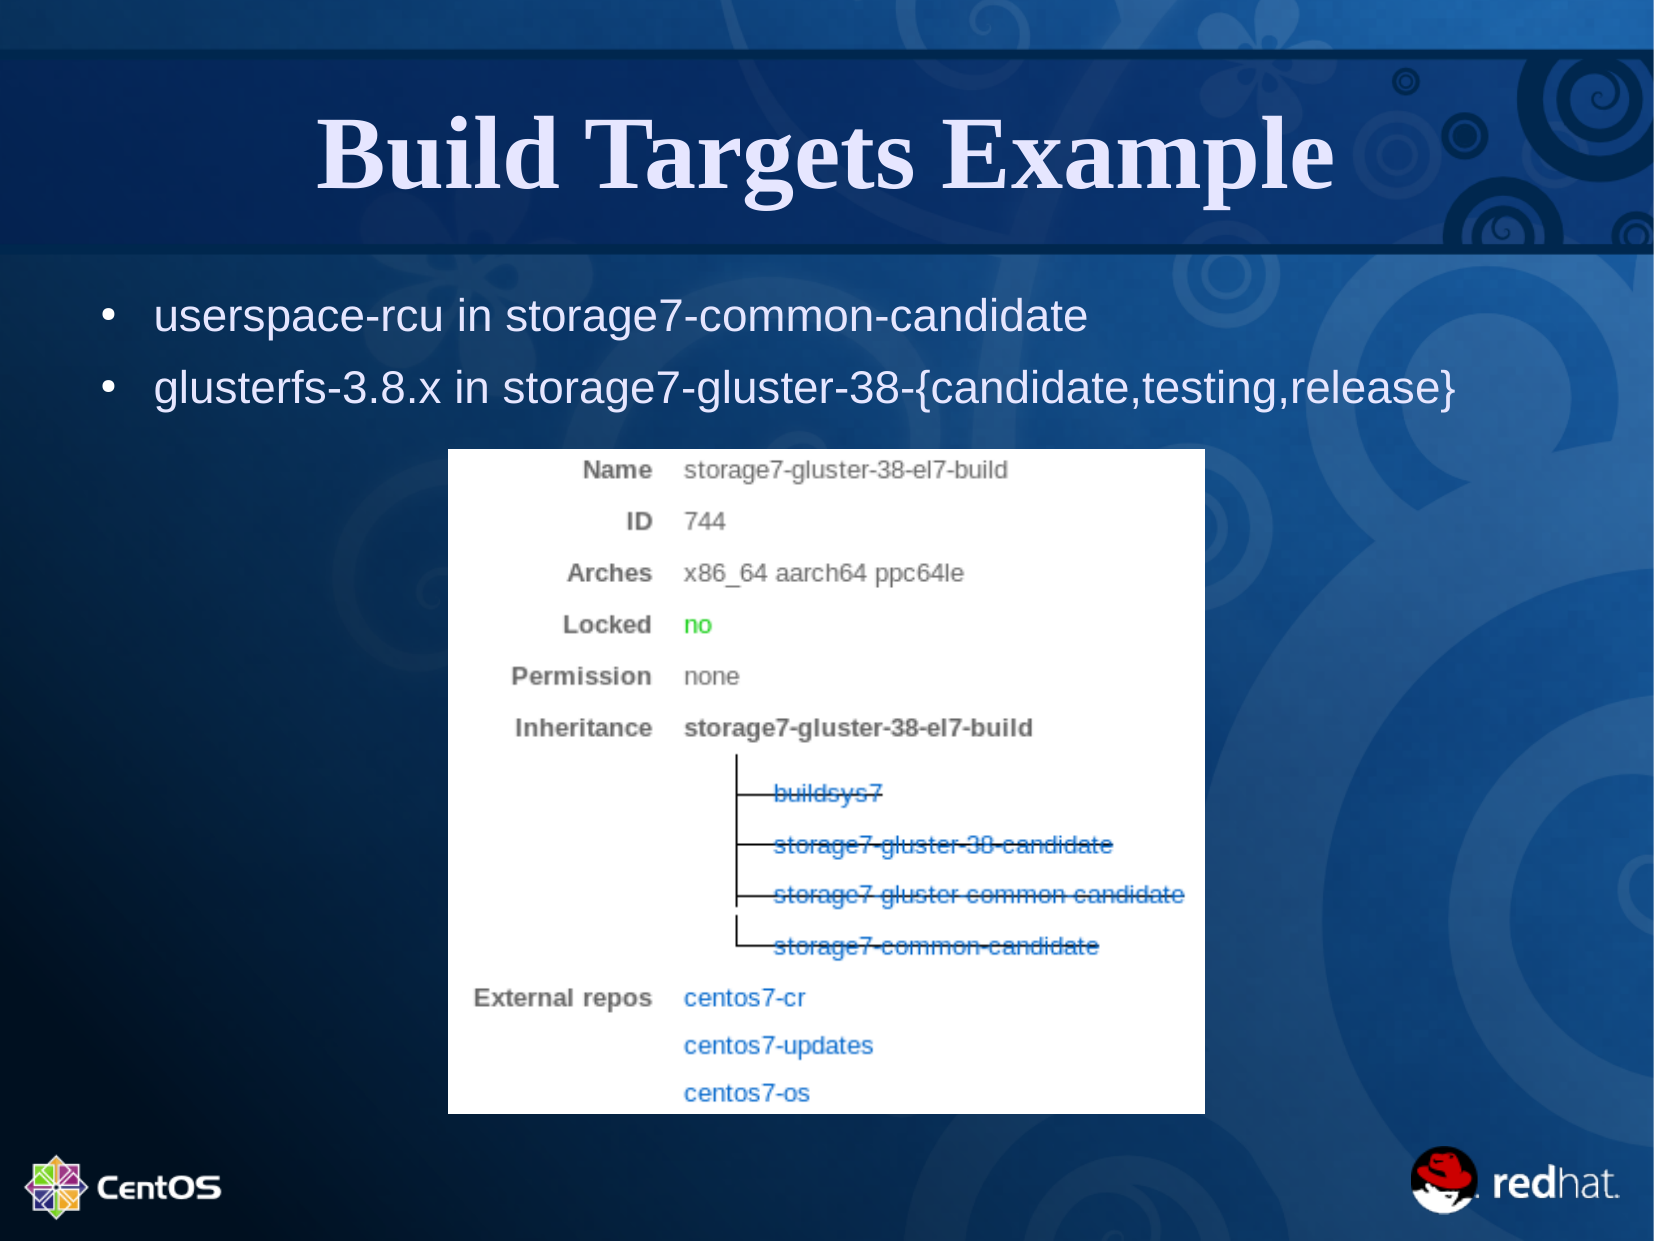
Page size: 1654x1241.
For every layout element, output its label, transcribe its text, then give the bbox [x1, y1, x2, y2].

list userspace-rcu in storage7-common-candidate glusterfs-3.8.x in storage7-gluster-38-{candidate,testing,release} [82, 290, 1571, 1010]
picture [0, 0, 1654, 1241]
title Build Targets Example [82, 49, 1571, 257]
